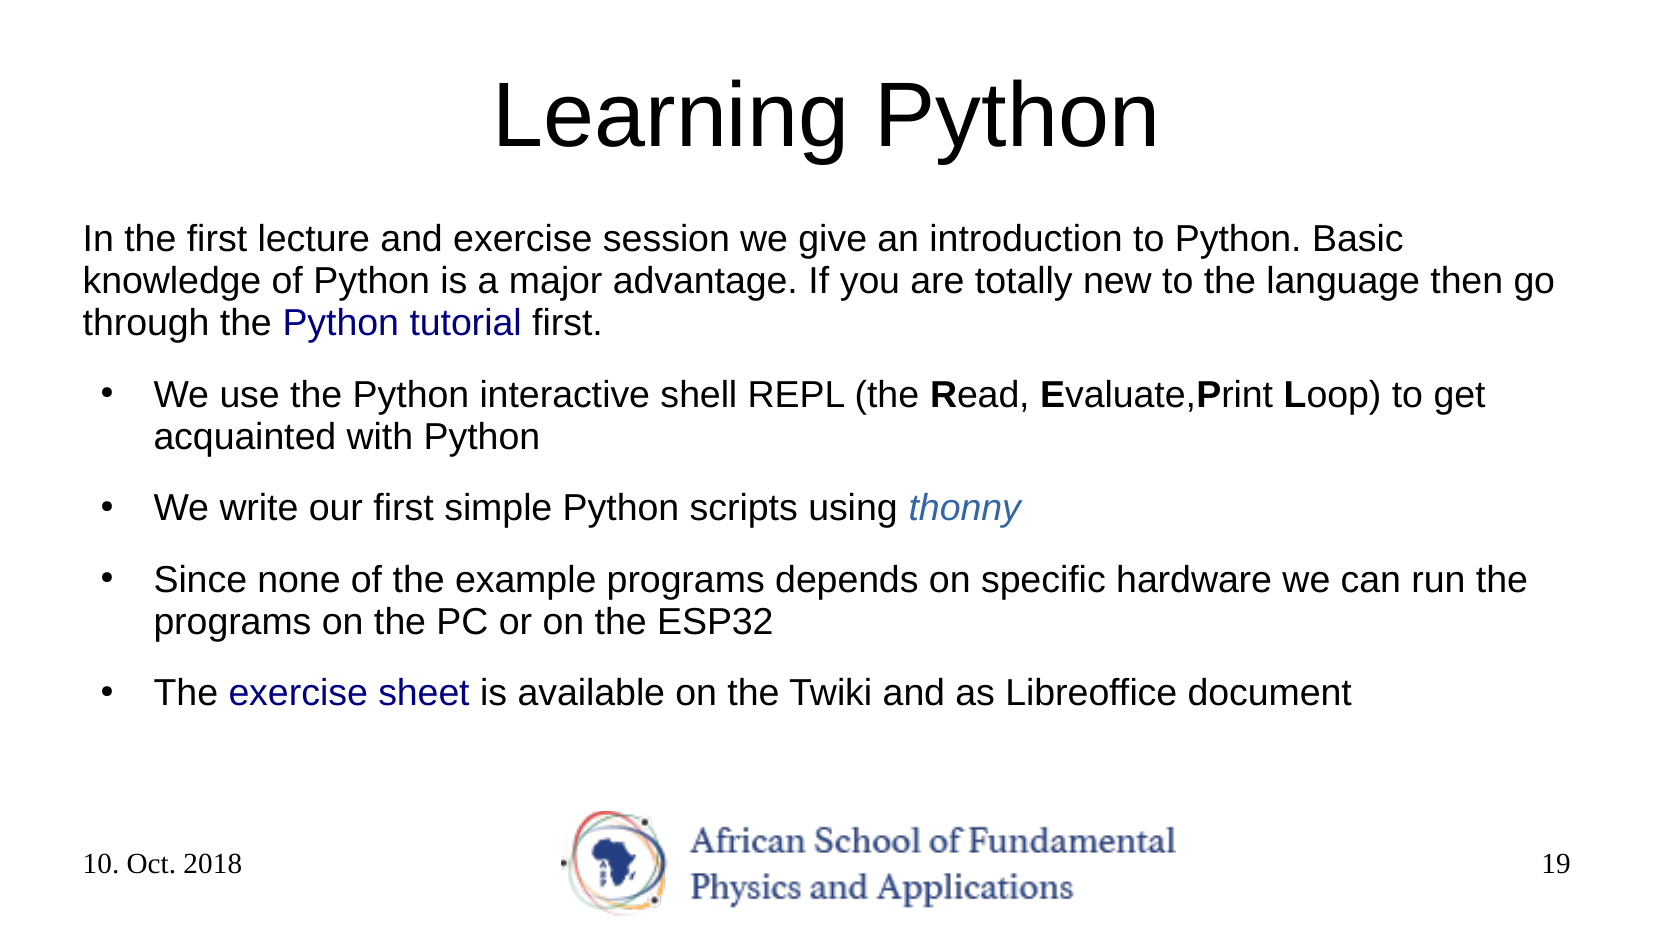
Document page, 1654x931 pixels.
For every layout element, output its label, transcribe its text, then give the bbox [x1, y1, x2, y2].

picture [561, 811, 1176, 916]
list In the first lecture and exercise session we give an introduction to Python. Basic knowledge of Python is a major advantage. If you are totally new to the language then go through the Python tutorial first. We use the Python interactive shell REPL (the Read, Evaluate,Print Loop) to get acquainted with Python We write our first simple Python scripts using thonny Since none of the example programs depends on specific hardware we can run the programs on the PC or on the ESP32 The exercise sheet is available on the Twiki and as Libreoffice document [82, 217, 1571, 758]
title Learning Python [82, 37, 1571, 193]
